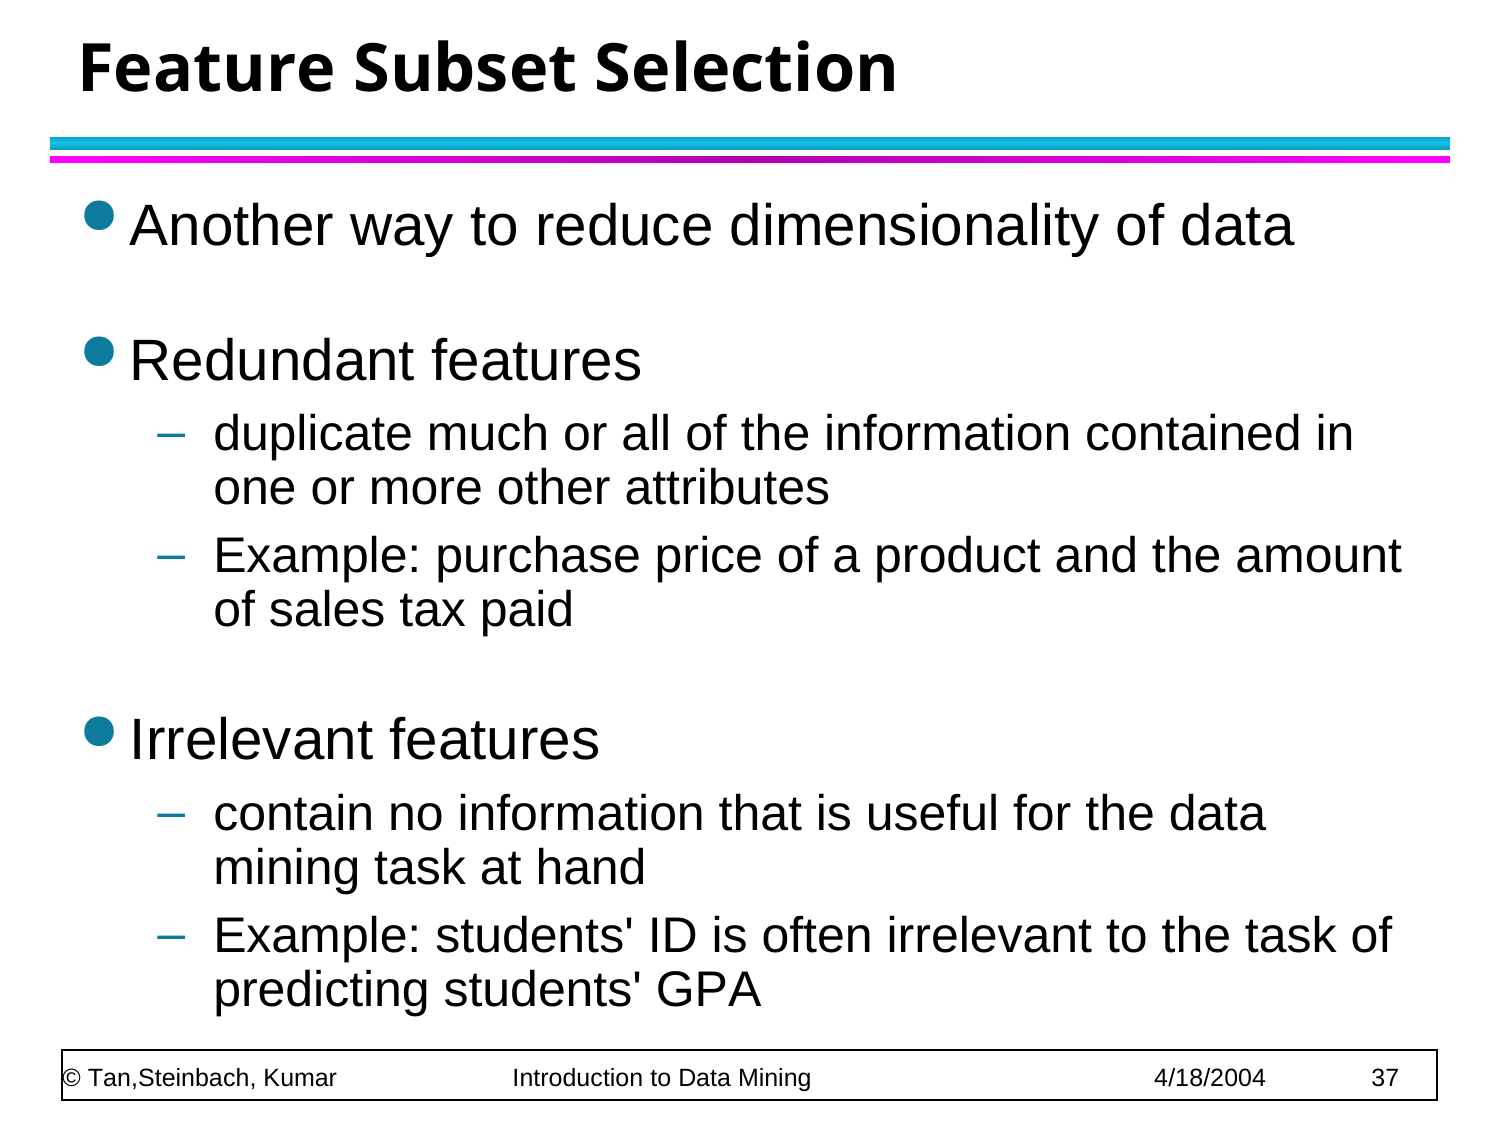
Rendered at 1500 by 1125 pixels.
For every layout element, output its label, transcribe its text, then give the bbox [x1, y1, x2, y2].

title Feature Subset Selection [62, 22, 1421, 113]
list Another way to reduce dimensionality of data Redundant features duplicate much or all of the information contained in one or more other attributes Example: purchase price of a product and the amount of sales tax paid Irrelevant features contain no information that is useful for the data mining task at hand Example: students' ID is often irrelevant to the task of predicting students' GPA [67, 187, 1432, 1038]
